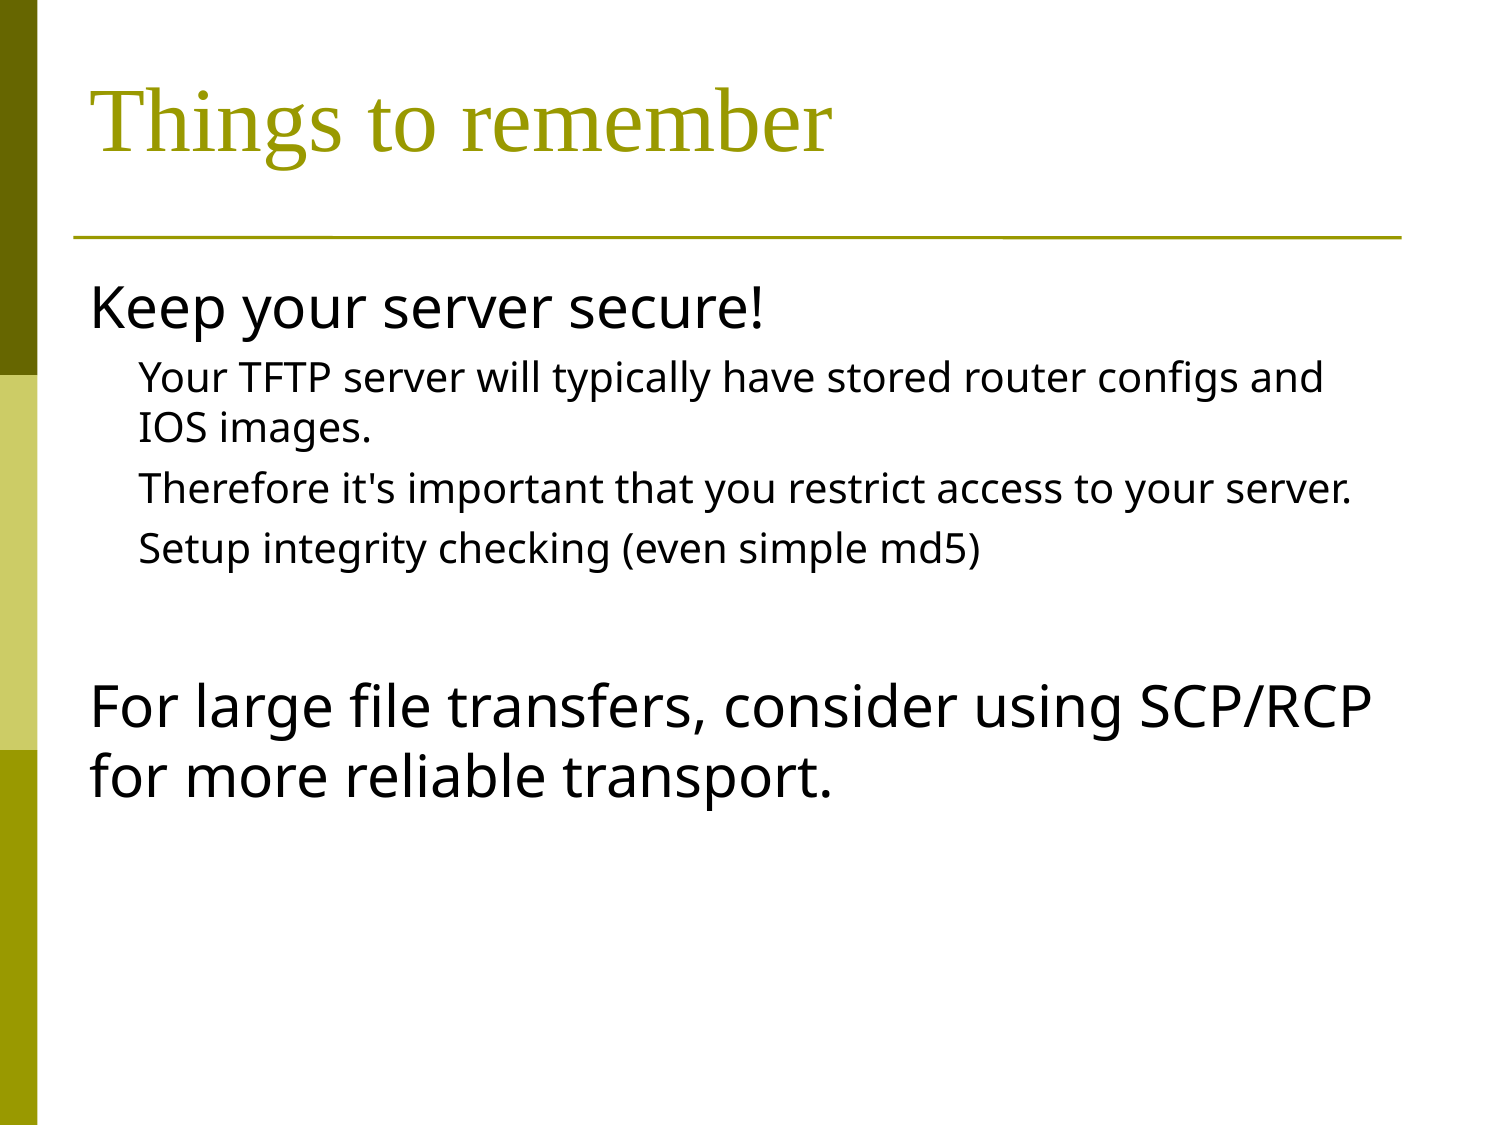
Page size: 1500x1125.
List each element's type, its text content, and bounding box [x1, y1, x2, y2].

text_box [0, 0, 38, 1125]
list Keep your server secure! Your TFTP server will typically have stored router configs and IOS images. Therefore it's important that you restrict access to your server. Setup integrity checking (even simple md5) For large file transfers, consider using SCP/RCP for more reliable transport. [75, 262, 1426, 1125]
title Things to remember [75, 0, 1426, 233]
